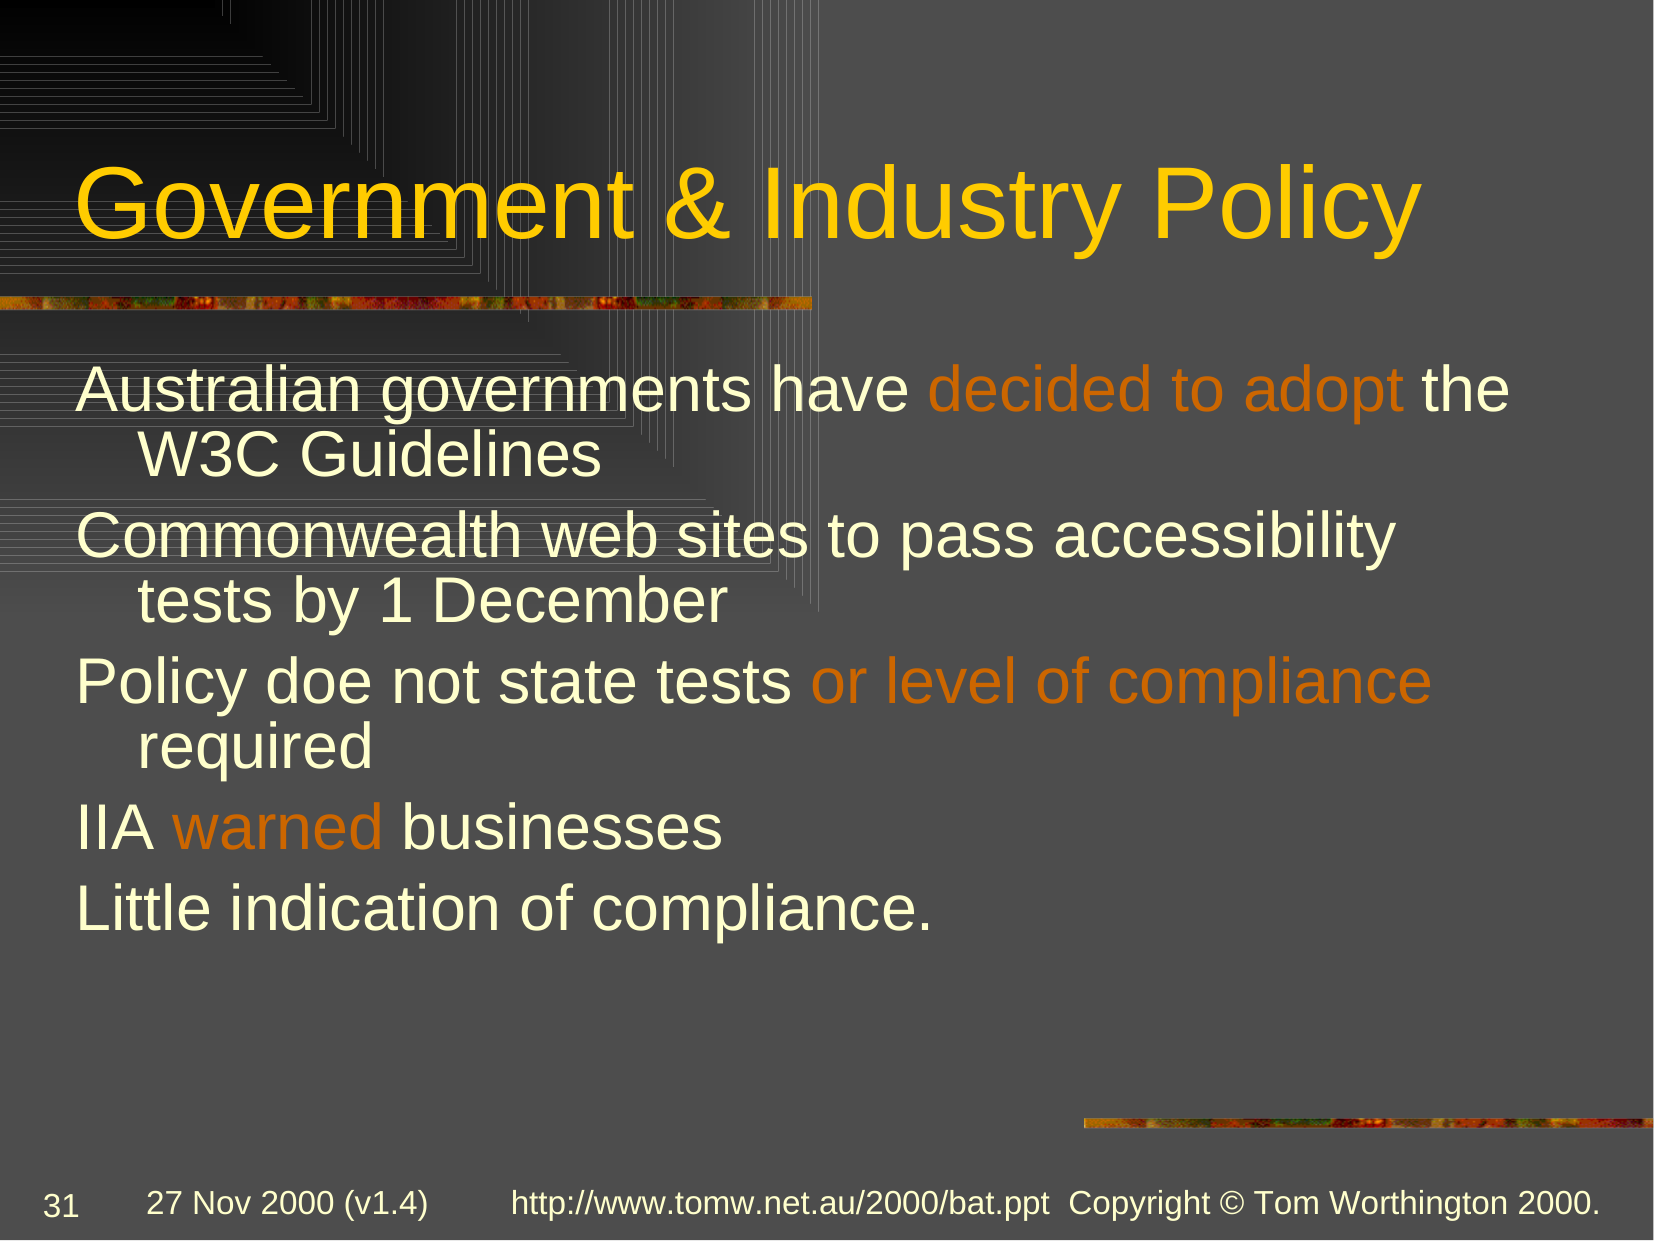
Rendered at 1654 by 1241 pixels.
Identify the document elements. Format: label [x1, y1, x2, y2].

picture [0, 295, 812, 314]
picture [1084, 1117, 1654, 1131]
